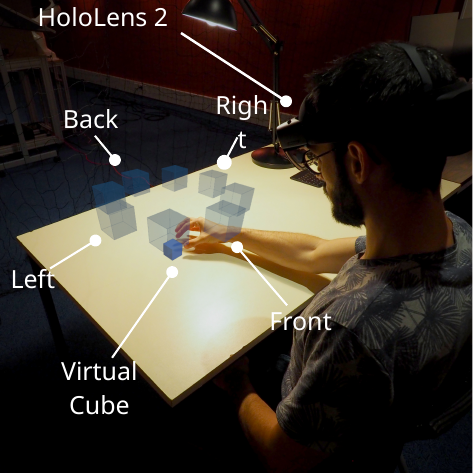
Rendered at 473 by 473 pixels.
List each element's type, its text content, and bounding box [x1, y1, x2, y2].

text_box Right [197, 103, 287, 140]
text_box Back [40, 100, 141, 137]
text_box Left [0, 260, 82, 297]
text_box Virtual Cube [41, 370, 158, 406]
picture [0, 0, 473, 473]
text_box HoloLens 2 [1, 0, 205, 35]
text_box Front [251, 302, 350, 339]
